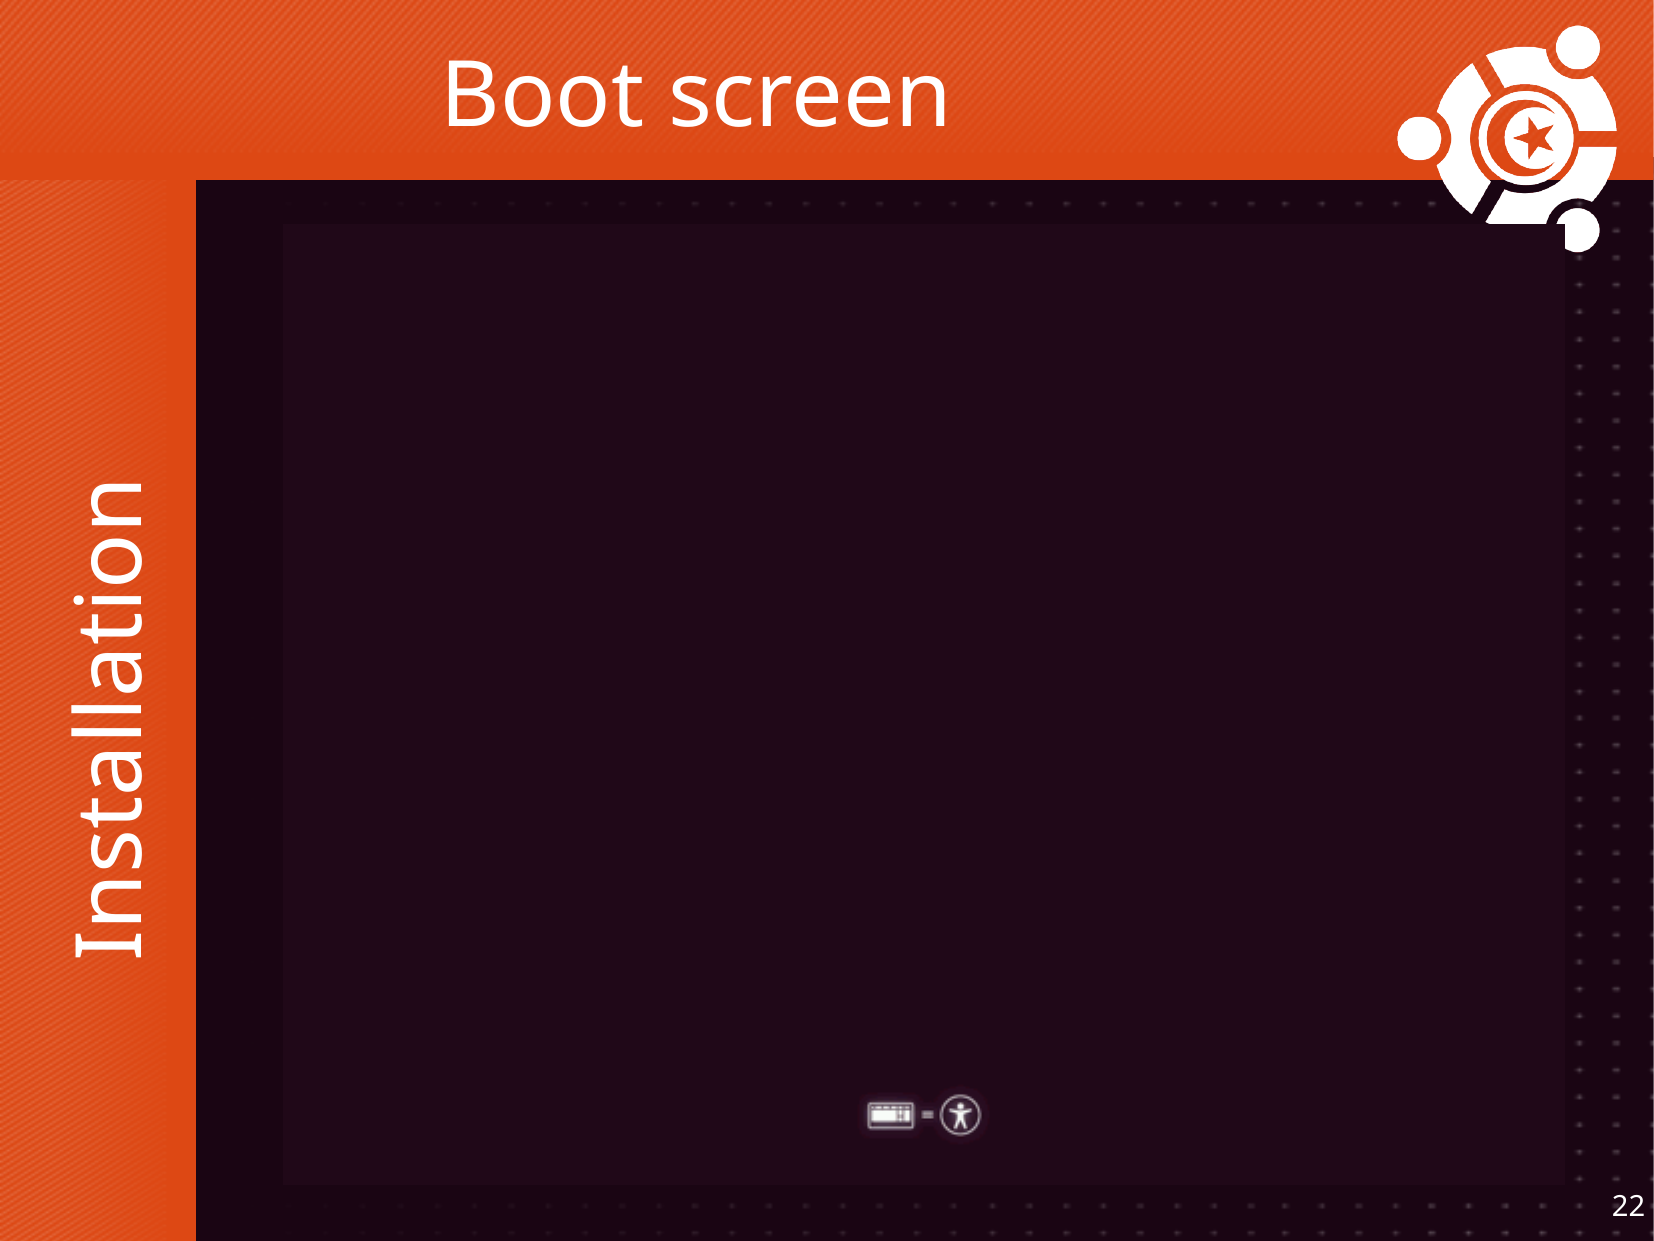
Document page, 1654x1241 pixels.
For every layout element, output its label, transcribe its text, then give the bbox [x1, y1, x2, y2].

picture [0, 0, 1654, 1241]
title Installation [17, 210, 196, 1229]
title Boot screen [0, 2, 1394, 181]
